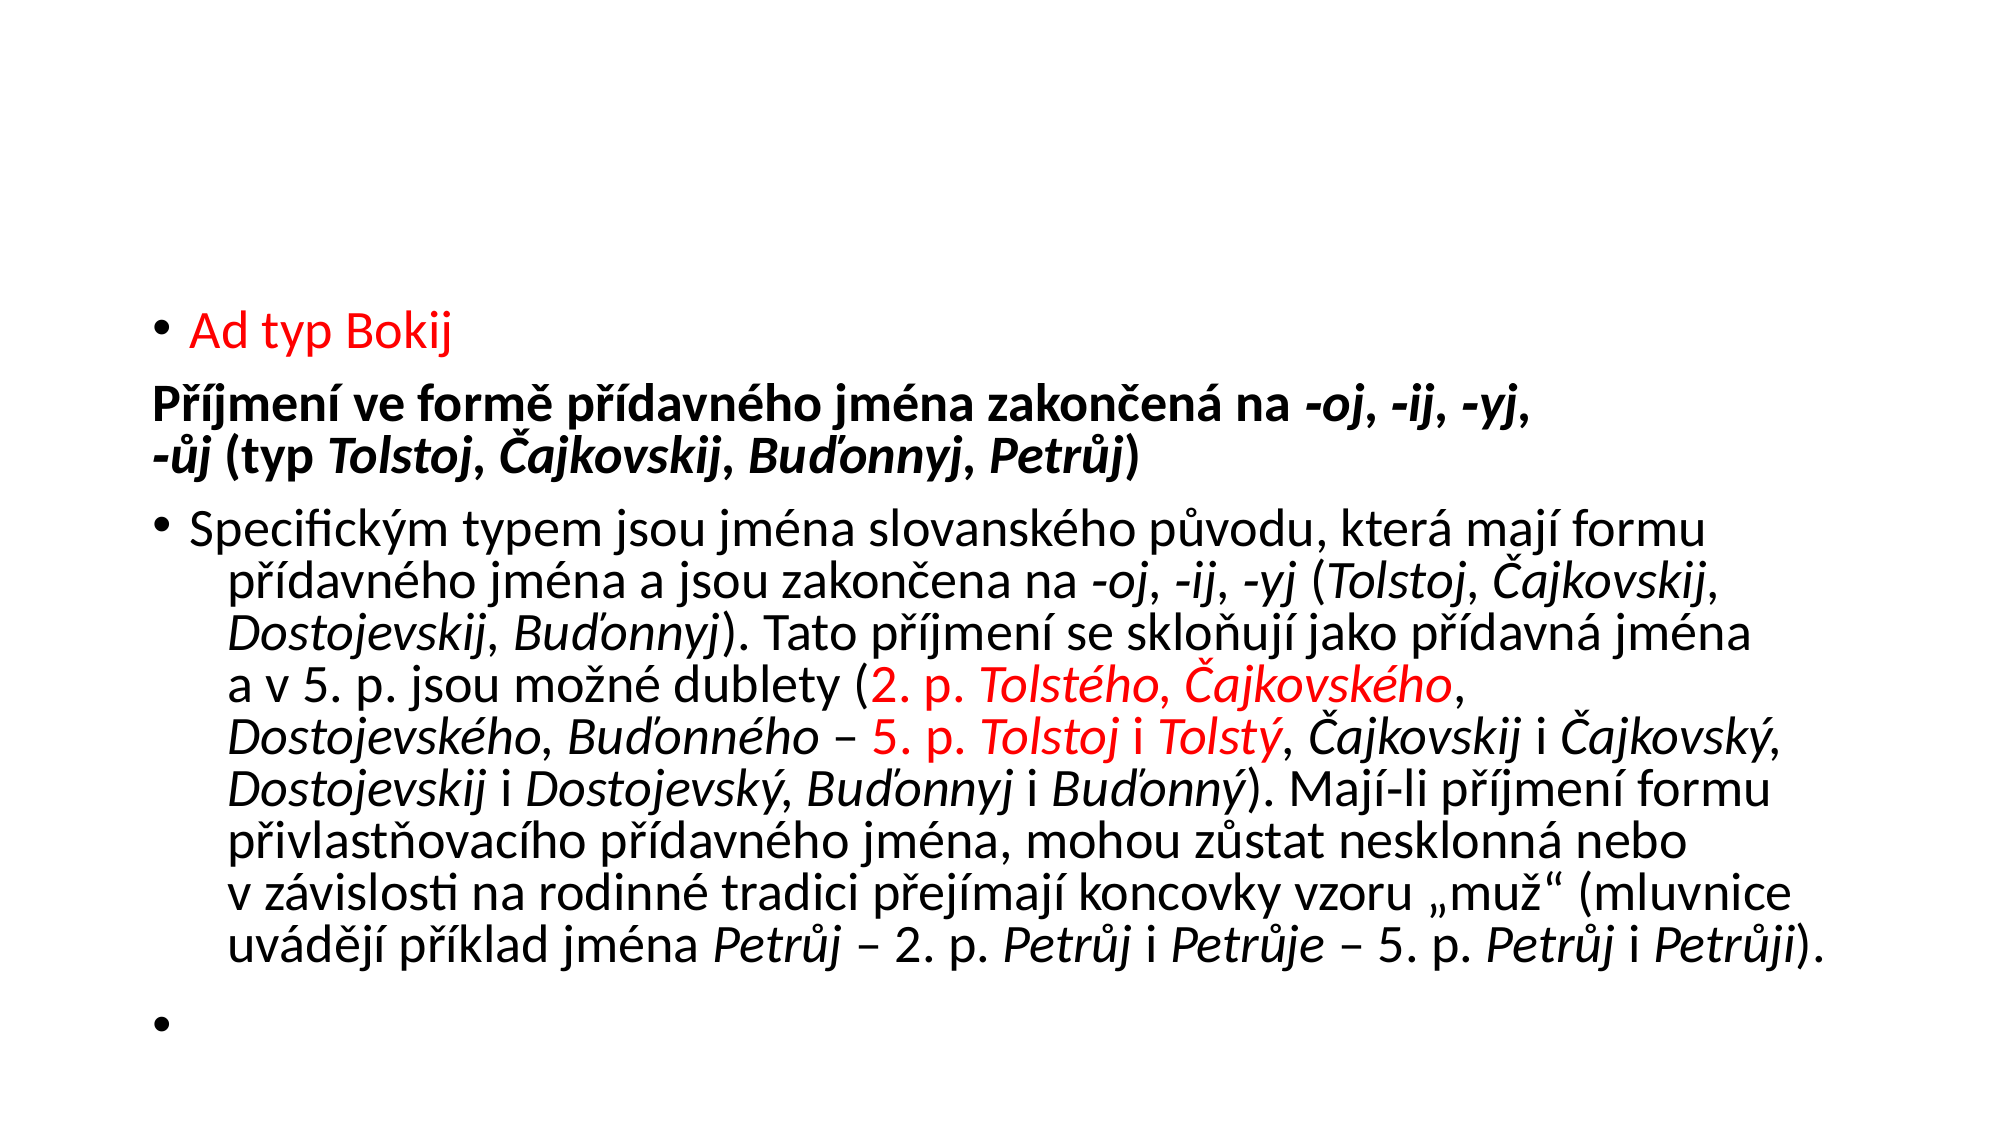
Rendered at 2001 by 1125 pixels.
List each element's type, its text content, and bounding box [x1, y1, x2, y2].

list Ad typ Bokij Příjmení ve formě přídavného jména zakončená na ‑oj, ‑ij, ‑yj, ‑ůj (typ Tolstoj, Čajkovskij, Buďonnyj, Petrůj) Specifickým typem jsou jména slovanského původu, která mají formu přídavného jména a jsou zakončena na ‑oj, ‑ij, ‑yj (Tolstoj, Čajkovskij, Dostojevskij, Buďonnyj). Tato příjmení se skloňují jako přídavná jména a v 5. p. jsou možné dublety (2. p. Tolstého, Čajkovského, Dostojevského, Buďonného –⁠ 5. p. Tolstoj i Tolstý, Čajkovskij i Čajkovský, Dostojevskij i Dostojevský, Buďonnyj i Buďonný). Mají‑li příjmení formu přivlastňovacího přídavného jména, mohou zůstat nesklonná nebo v závislosti na rodinné tradici přejímají koncovky vzoru „muž“ (mluvnice uvádějí příklad jména Petrůj –⁠ 2. p. Petrůj i Petrůje –⁠ 5. p. Petrůj i Petrůji). [137, 299, 1863, 1014]
